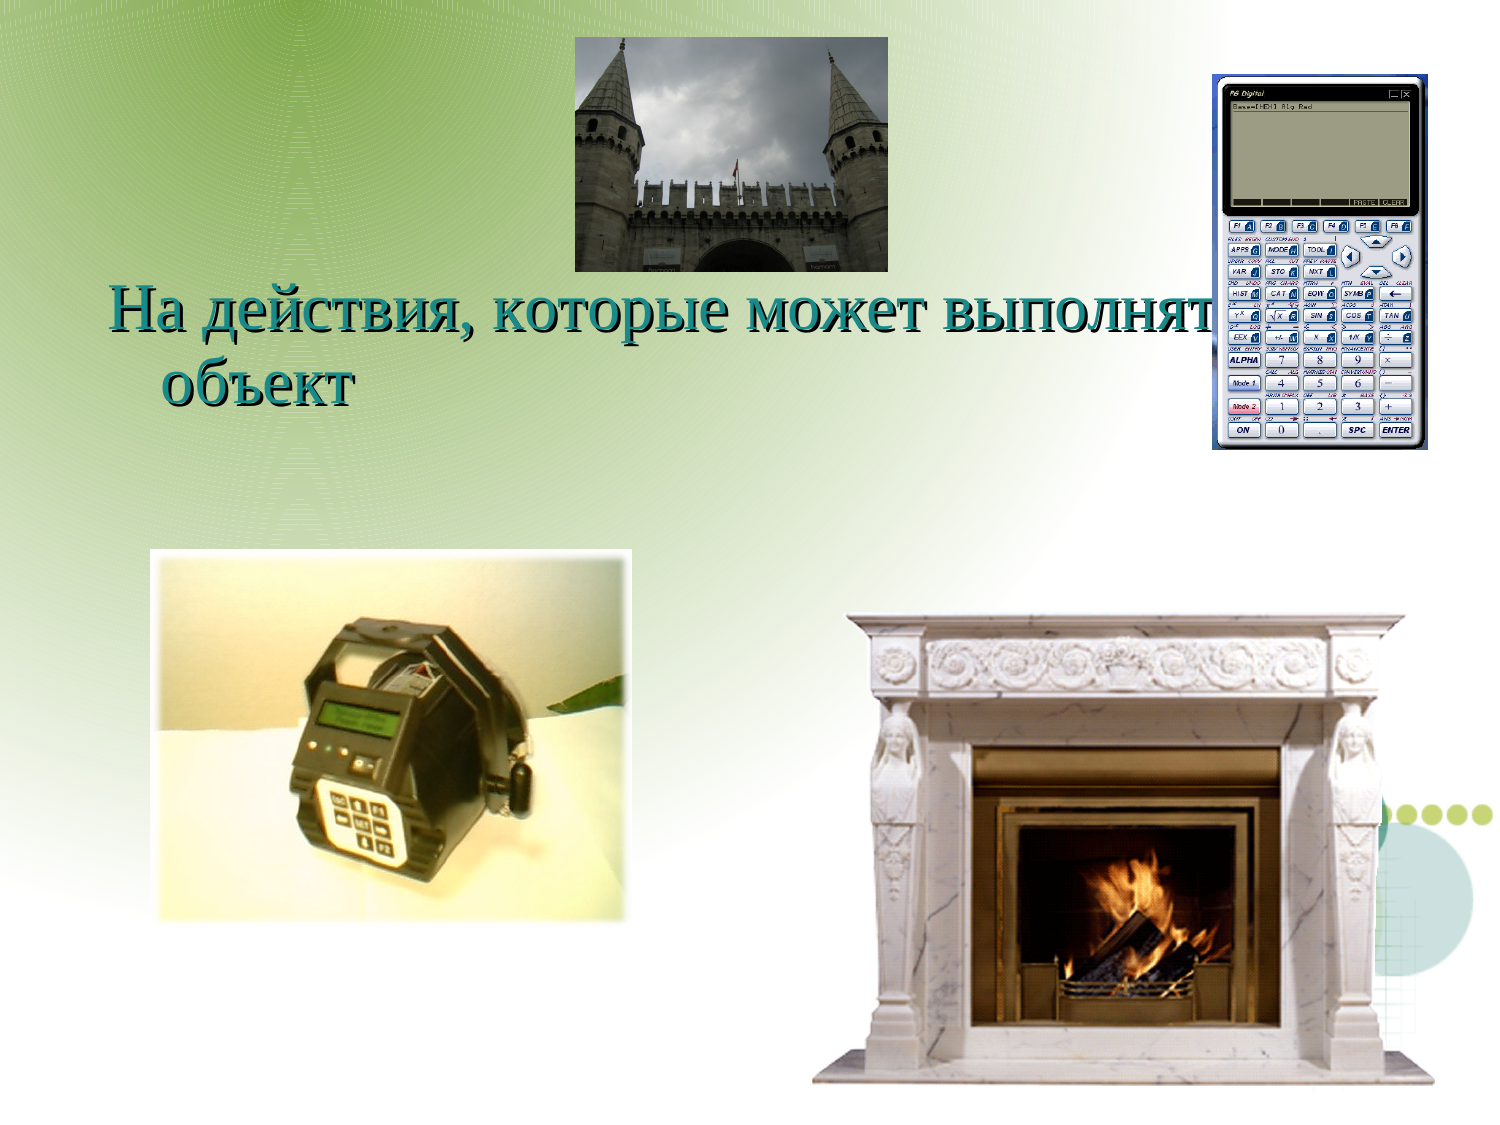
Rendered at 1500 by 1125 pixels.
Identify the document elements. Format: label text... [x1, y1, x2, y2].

picture [1212, 74, 1428, 451]
list На действия, которые может выполнять объект [75, 262, 1426, 1006]
title [888, 45, 1426, 233]
title [75, 45, 575, 233]
picture [150, 549, 632, 929]
picture [575, 37, 888, 272]
picture [812, 612, 1500, 1098]
